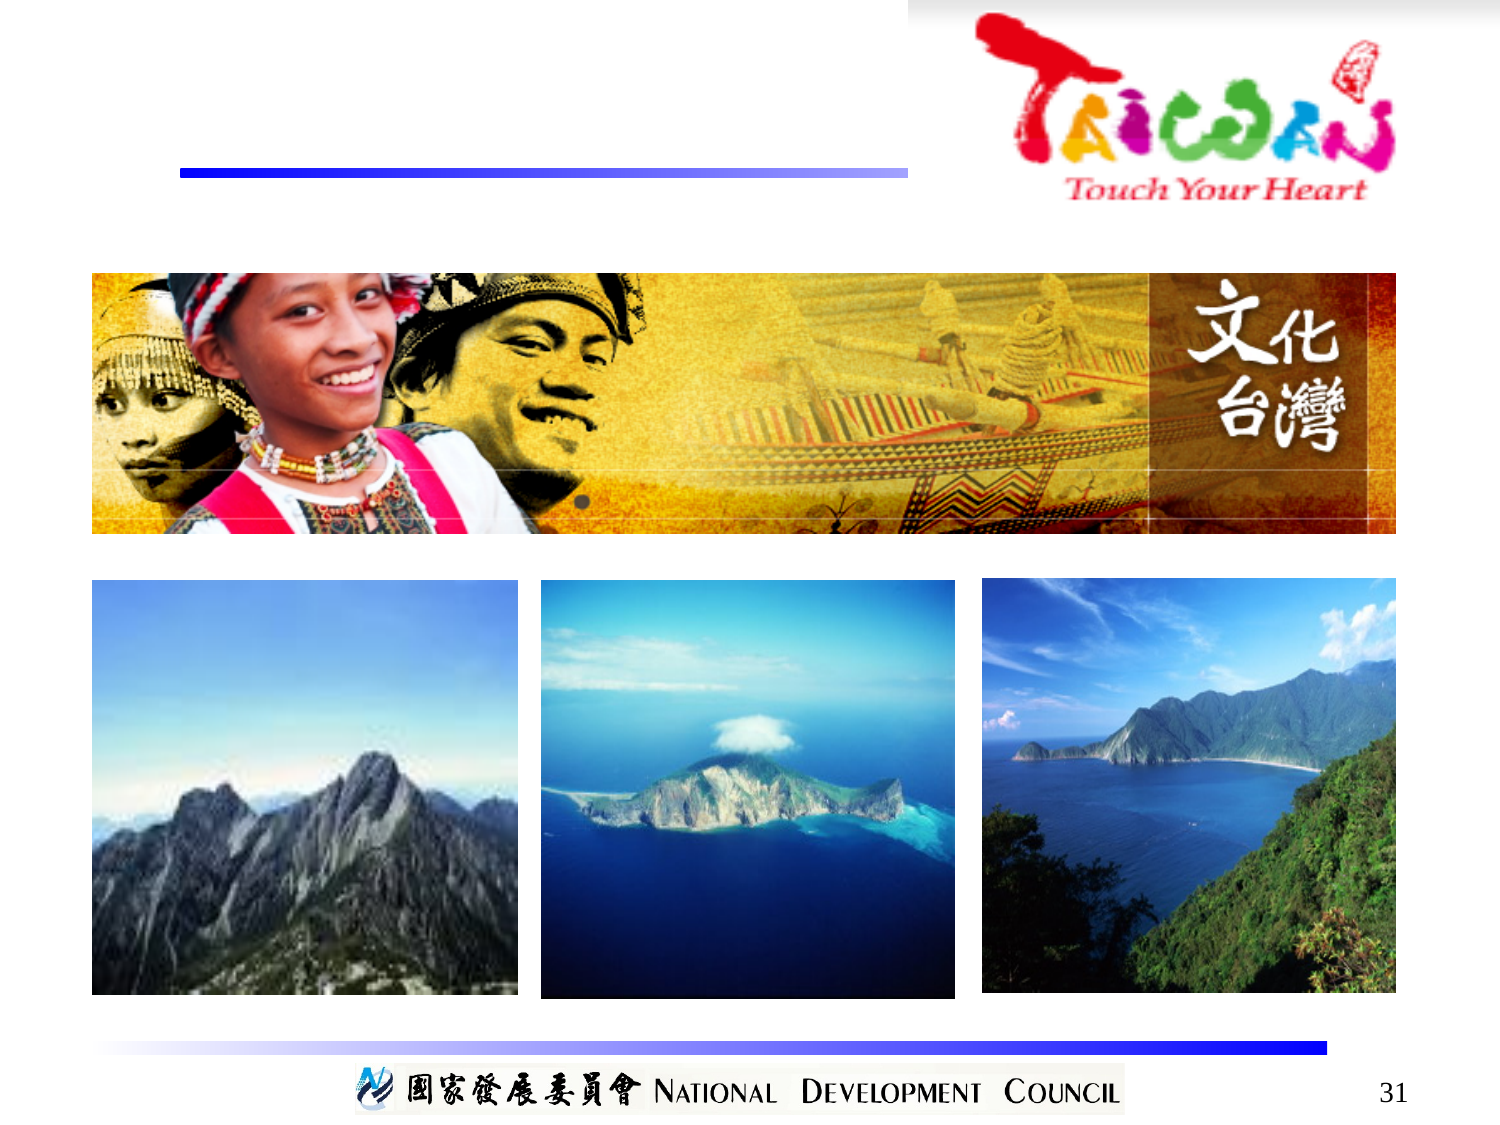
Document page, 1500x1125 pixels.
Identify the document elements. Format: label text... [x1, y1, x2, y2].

picture [92, 273, 1396, 534]
text_box 31 [1364, 1070, 1490, 1106]
picture [908, 0, 1500, 225]
picture [982, 578, 1396, 993]
picture [541, 580, 955, 999]
picture [92, 580, 518, 995]
